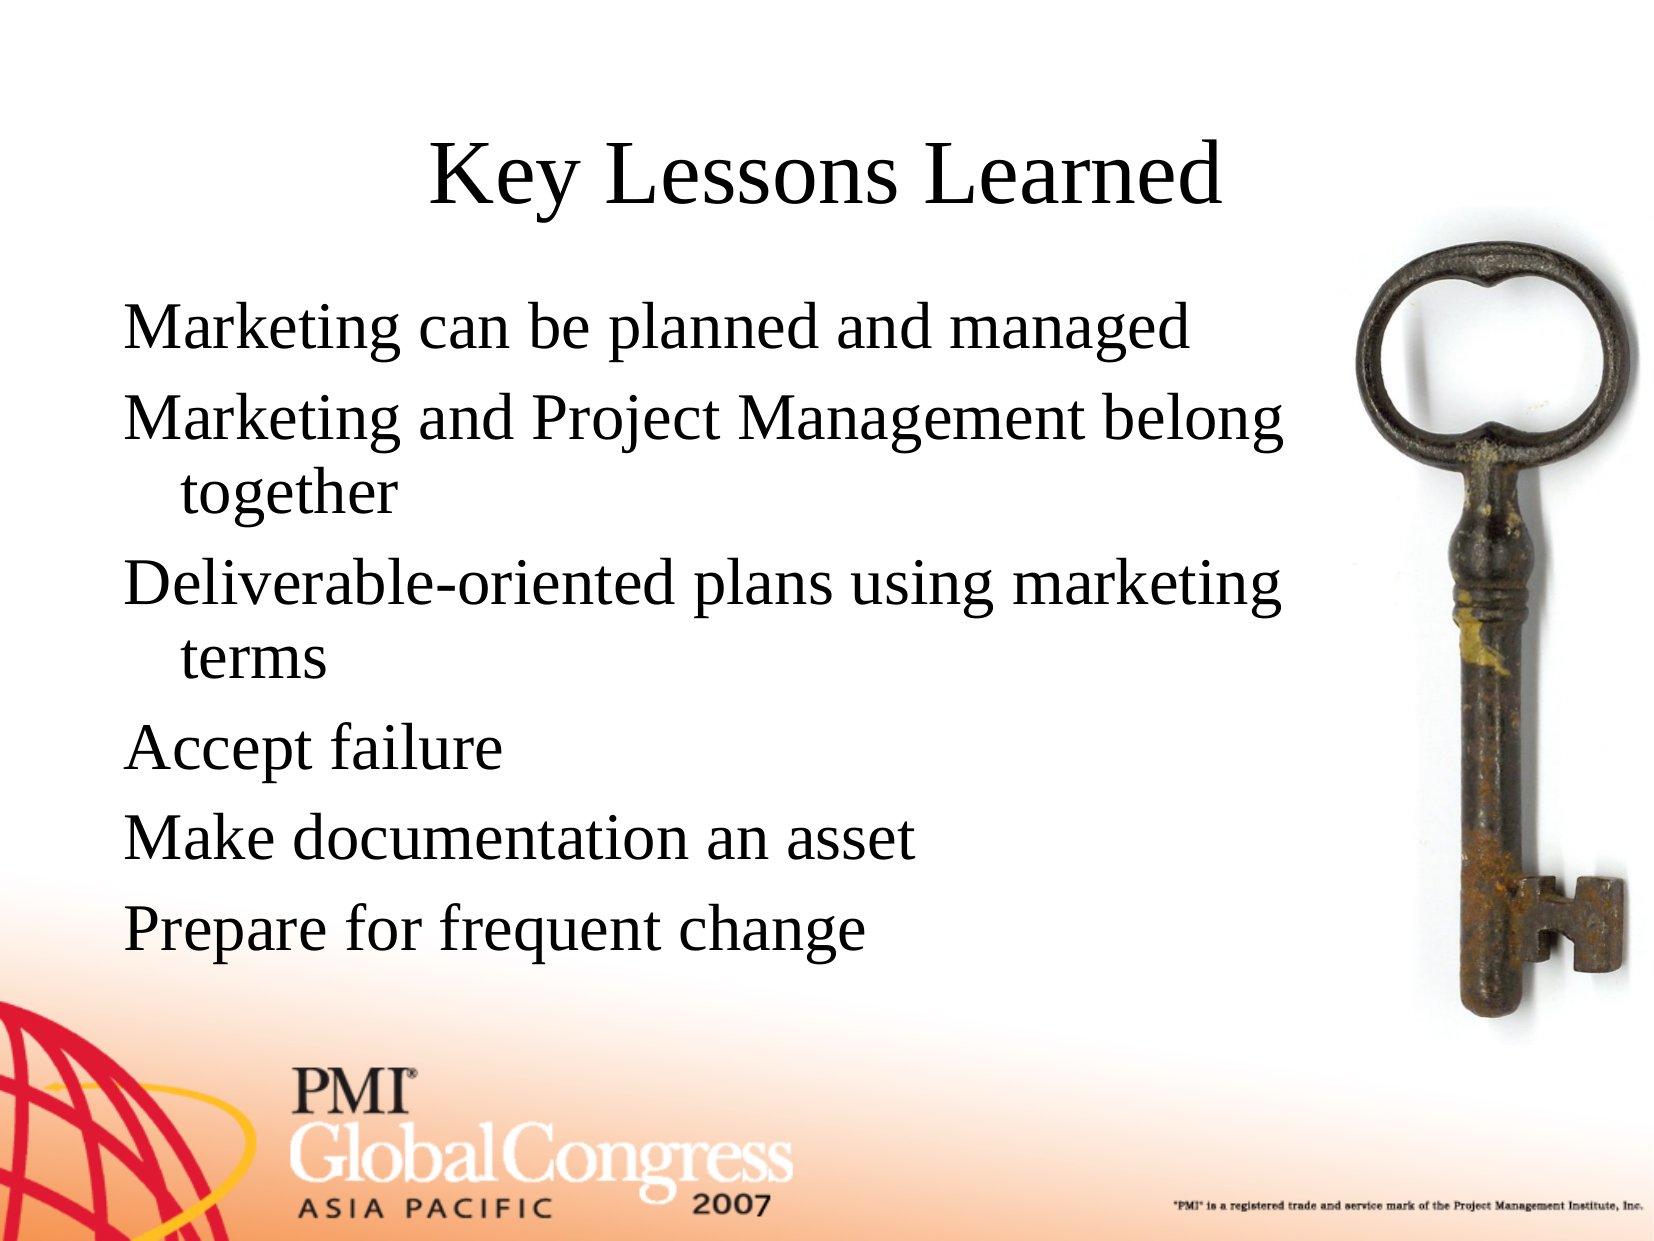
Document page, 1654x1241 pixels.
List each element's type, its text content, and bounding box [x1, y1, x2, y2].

title Key Lessons Learned [124, 69, 1530, 277]
list Marketing can be planned and managed Marketing and Project Management belong together Deliverable-oriented plans using marketing terms Accept failure Make documentation an asset Prepare for frequent change [124, 289, 1388, 1034]
picture [0, 0, 1654, 1241]
